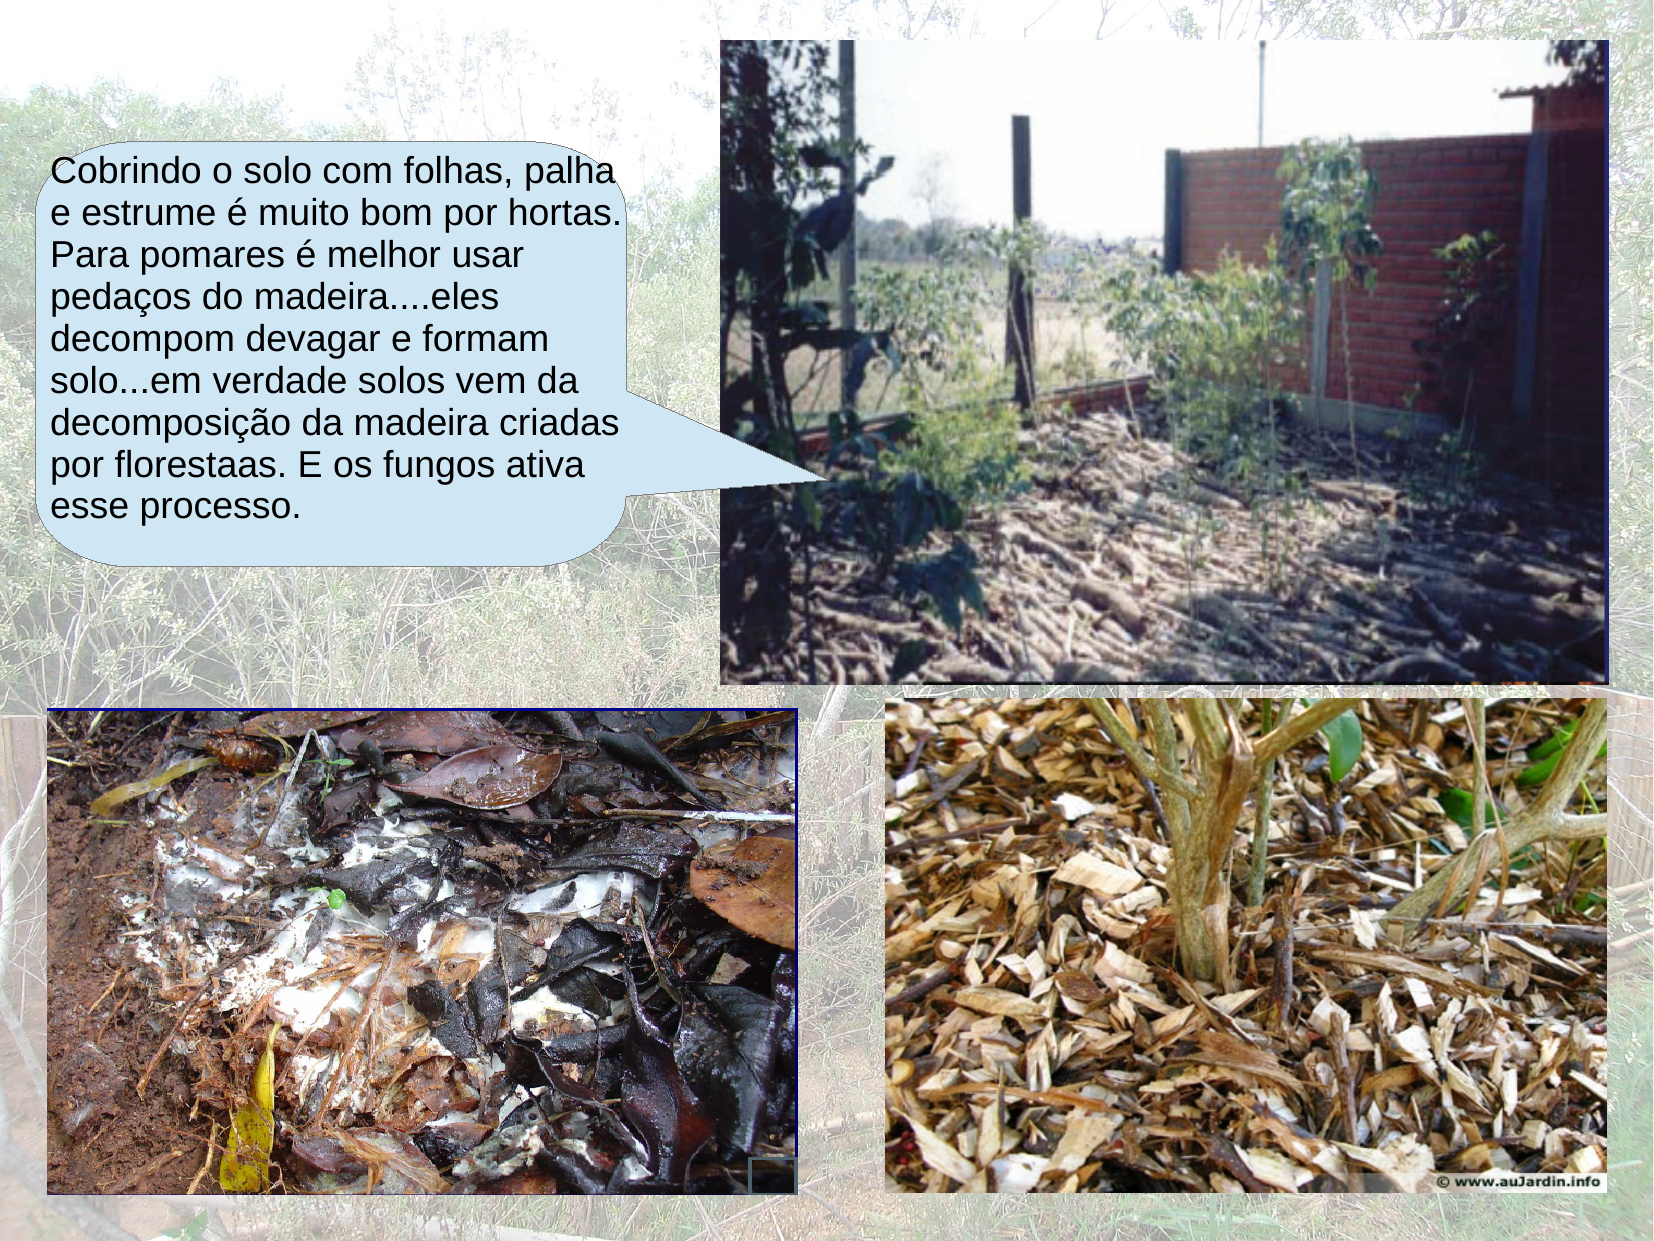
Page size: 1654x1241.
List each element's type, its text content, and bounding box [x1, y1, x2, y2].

text_box [662, 406, 829, 494]
text_box Cobrindo o solo com folhas, palha e estrume é muito bom por hortas. Para pomares é melhor usar pedaços do madeira....eles decompom devagar e formam solo...em verdade solos vem da decomposição da madeira criadas por florestaas. E os fungos ativa esse processo. [35, 141, 662, 535]
text_box [51, 535, 611, 567]
picture [47, 708, 798, 1195]
picture [885, 698, 1607, 1193]
picture [720, 40, 1609, 686]
